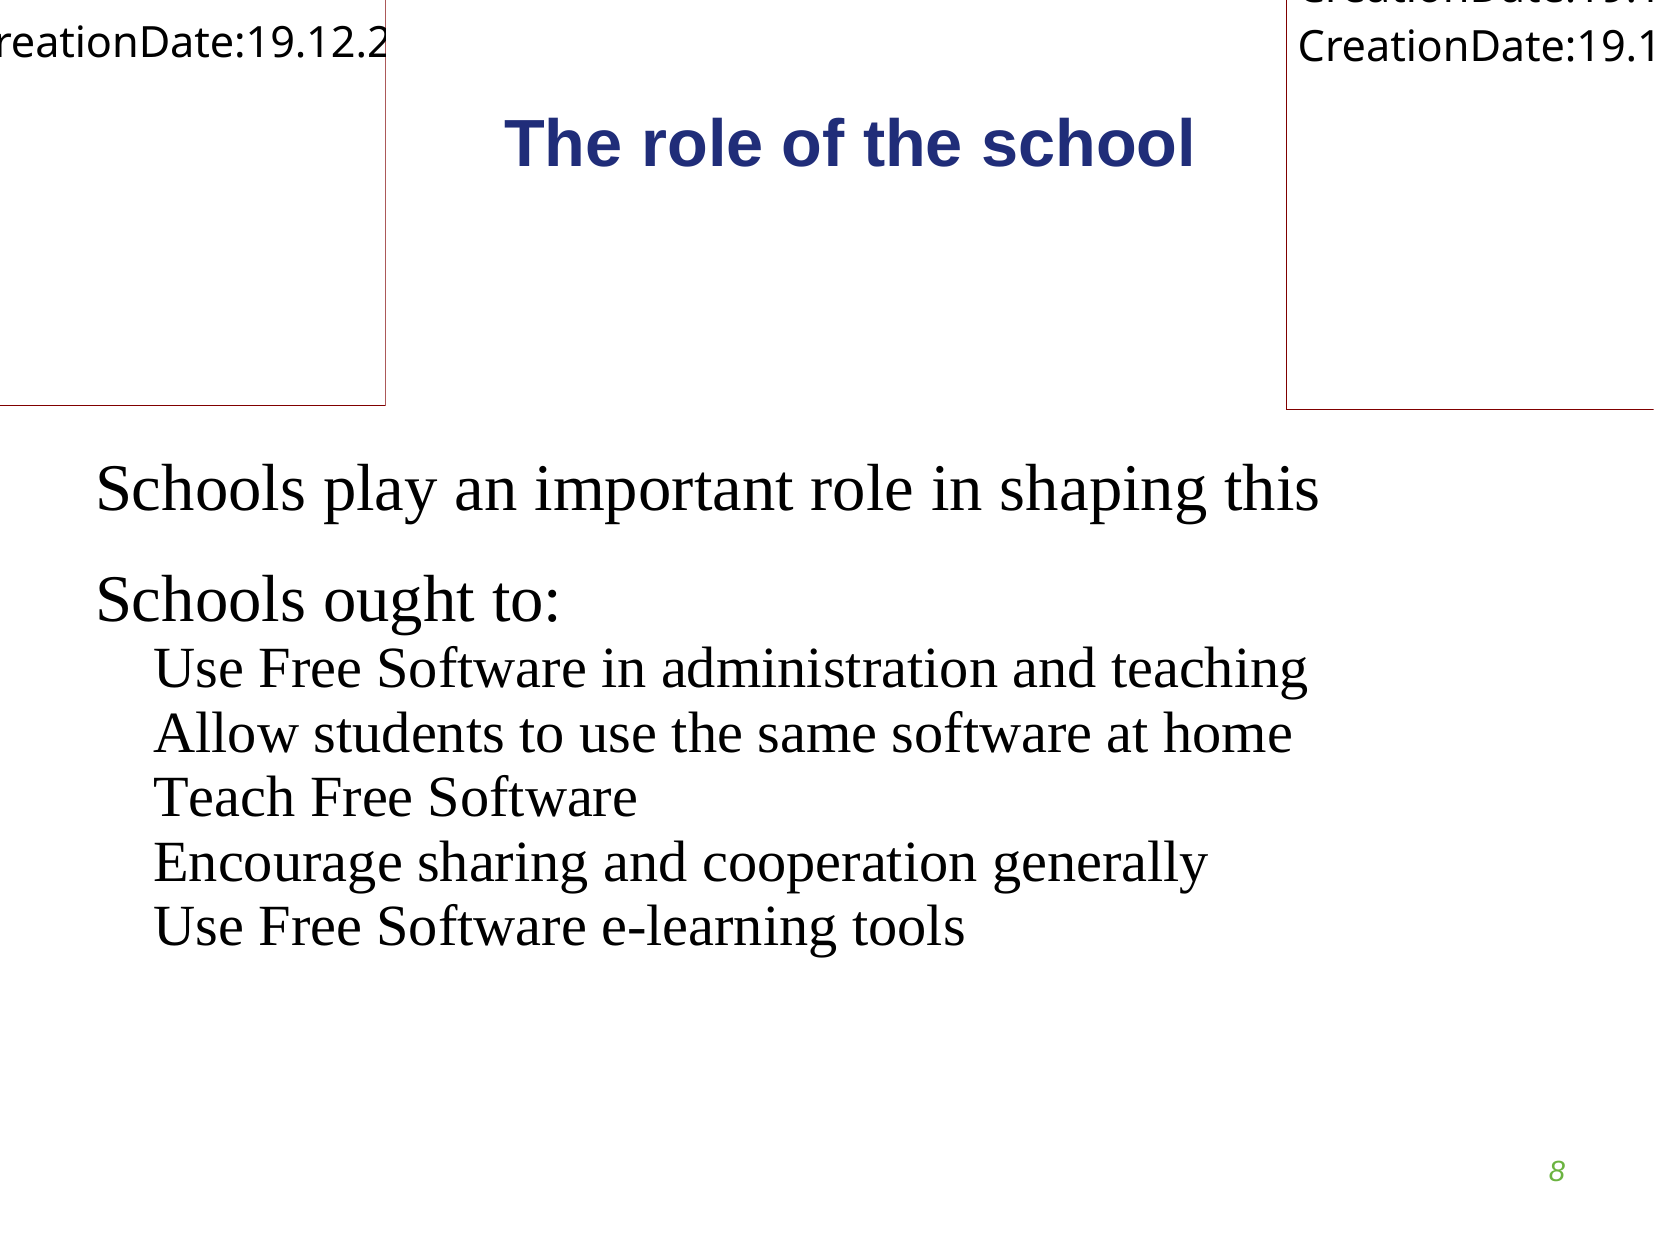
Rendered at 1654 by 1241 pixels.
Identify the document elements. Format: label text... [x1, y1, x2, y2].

list Schools play an important role in shaping this Schools ought to: Use Free Software in administration and teaching Allow students to use the same software at home Teach Free Software Encourage sharing and cooperation generally Use Free Software e-learning tools [59, 413, 1561, 1152]
title The role of the school [409, 39, 1292, 247]
